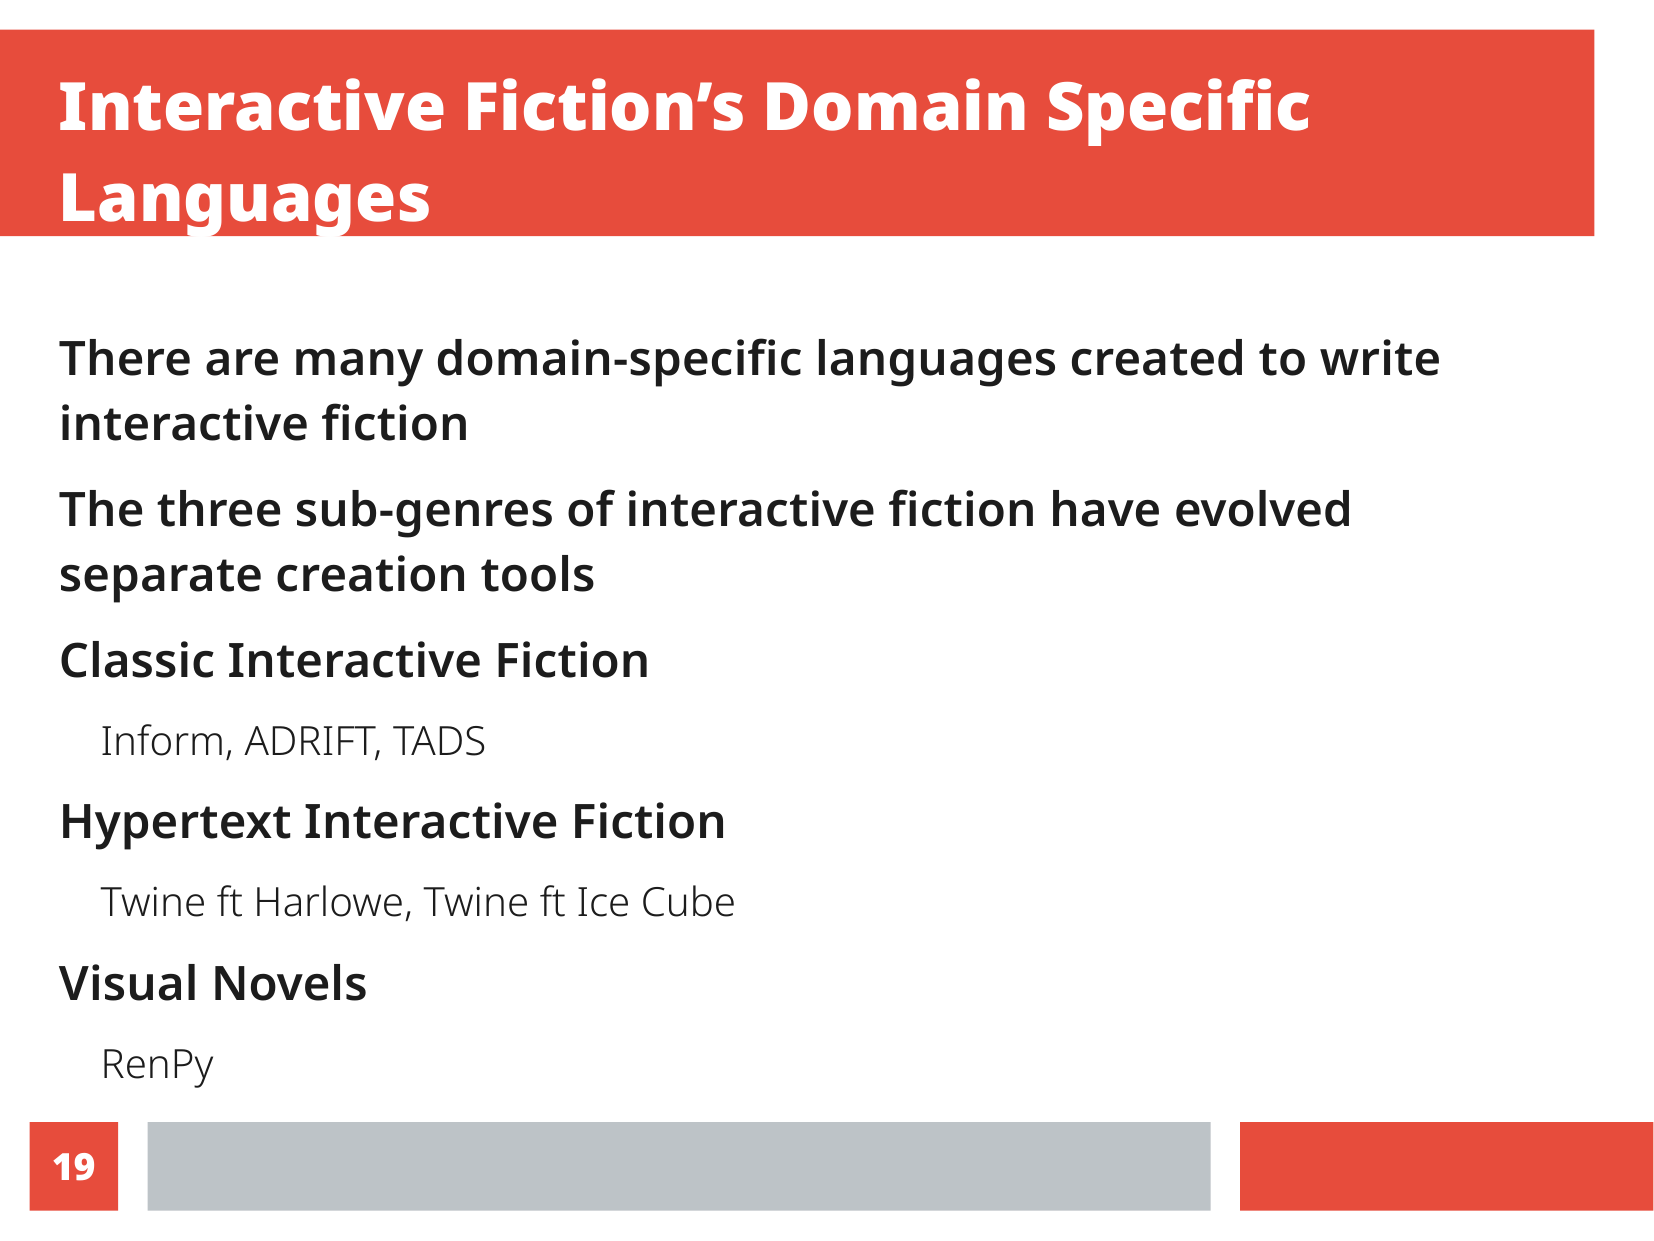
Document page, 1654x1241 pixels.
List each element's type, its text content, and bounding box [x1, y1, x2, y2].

list There are many domain-specific languages created to write interactive fiction The three sub-genres of interactive fiction have evolved separate creation tools Classic Interactive Fiction Inform, ADRIFT, TADS Hypertext Interactive Fiction Twine ft Harlowe, Twine ft Ice Cube Visual Novels RenPy [59, 324, 1565, 1093]
title Interactive Fiction’s Domain Specific Languages [59, 59, 1595, 207]
